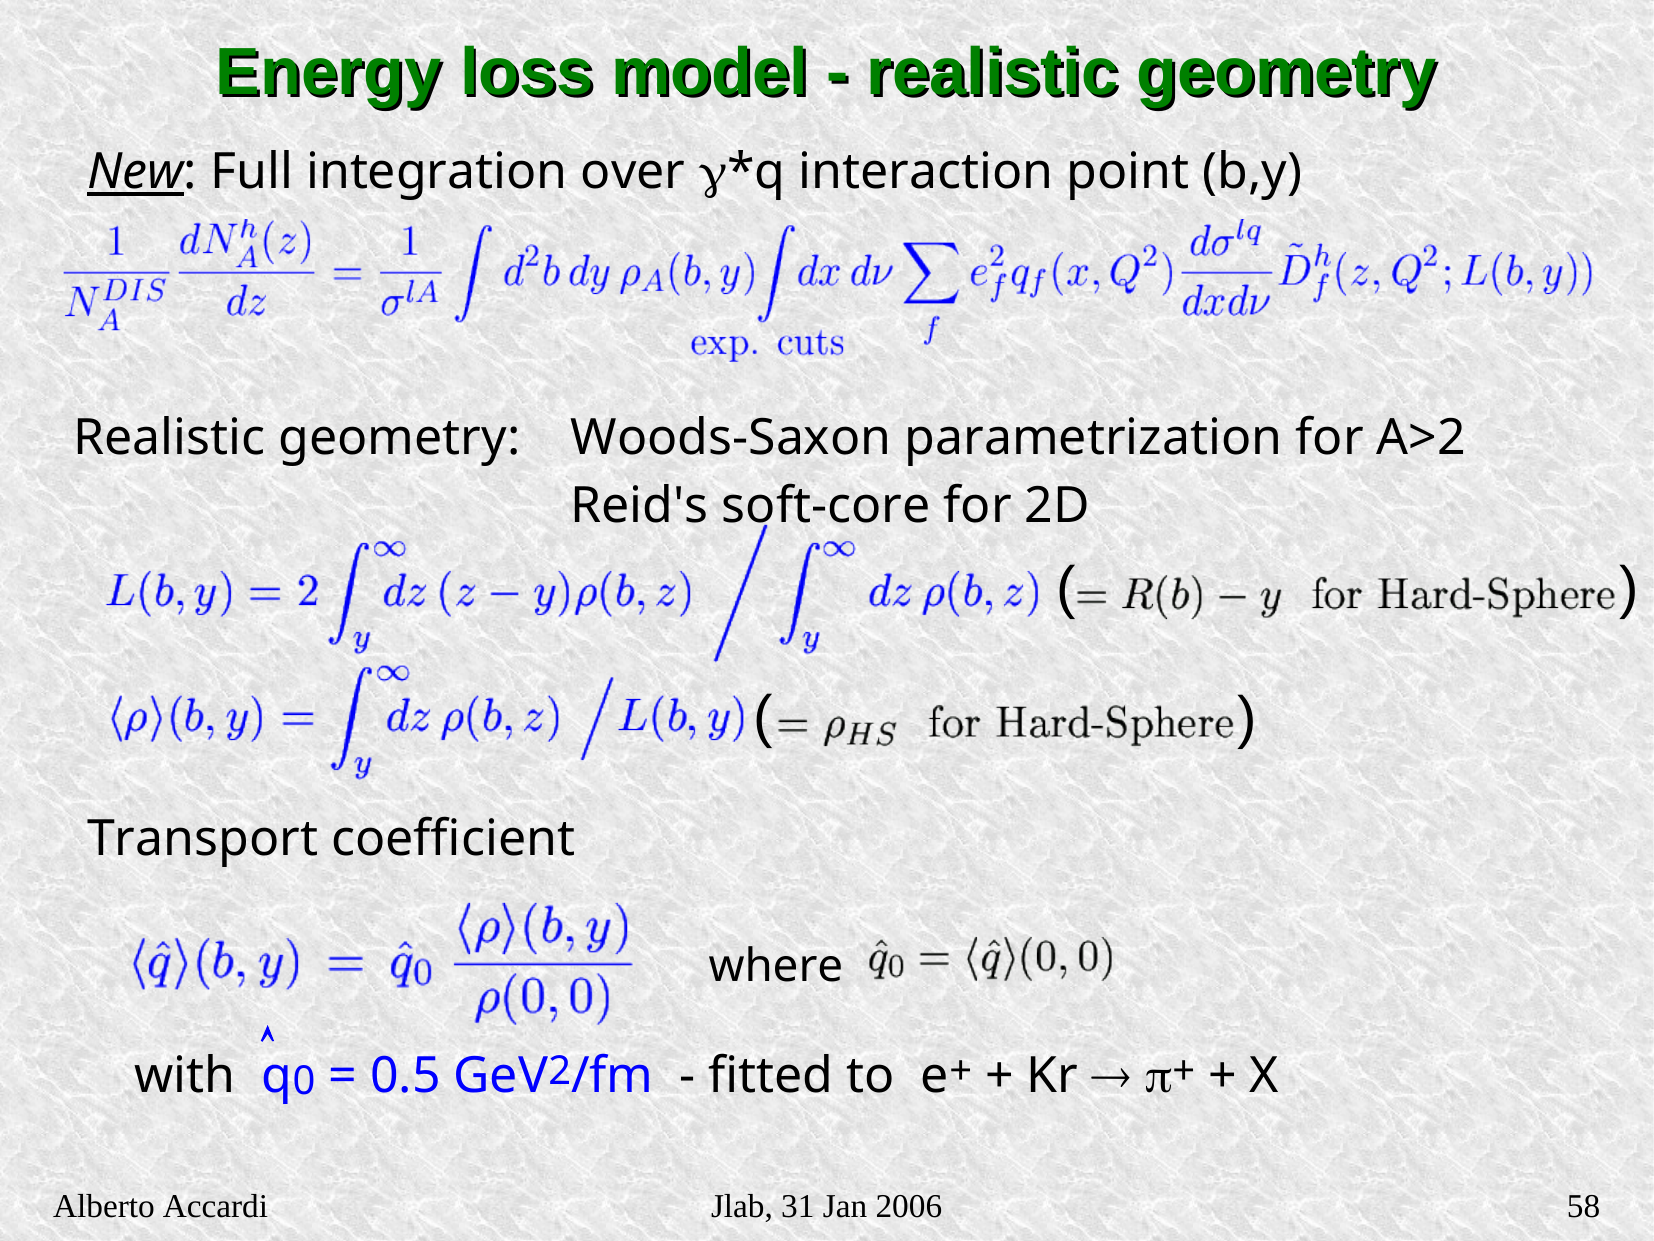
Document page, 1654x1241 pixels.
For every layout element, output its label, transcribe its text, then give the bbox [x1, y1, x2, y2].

text_box ) [1604, 546, 1654, 635]
text_box Energy loss model - realistic geometry [29, 23, 1625, 125]
text_box New: Full integration over g*q interaction point (b,y) [72, 127, 1563, 212]
text_box Realistic geometry: Woods-Saxon parametrization for A>2 Reid's soft-core for 2D [58, 393, 1550, 530]
text_box where [693, 925, 847, 1001]
text_box ) [1222, 676, 1268, 765]
text_box ( [738, 676, 789, 765]
text_box ( [1041, 546, 1106, 635]
text_box Transport coefficient with q0 = 0.5 GeV2/fm - fitted to e+ + Kr  p+ + X [72, 795, 1563, 1182]
picture [0, 0, 1654, 1241]
